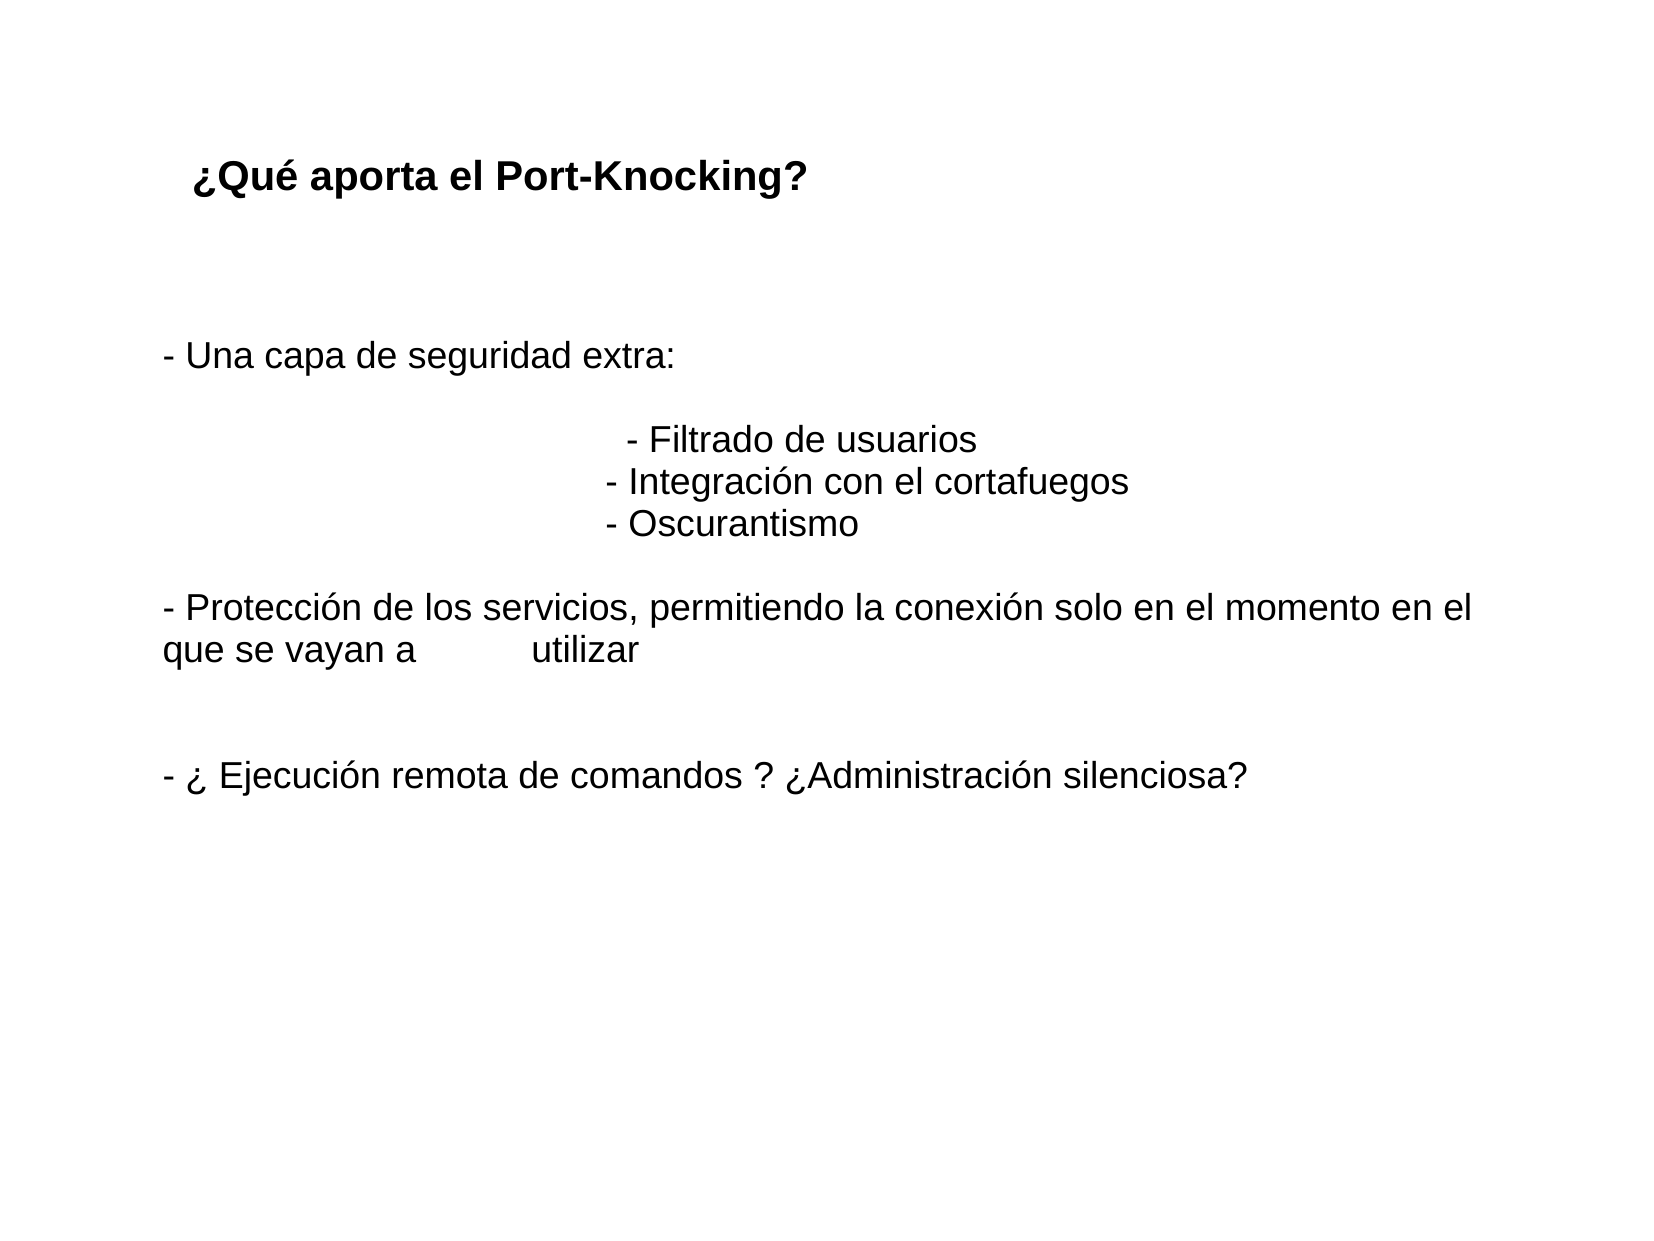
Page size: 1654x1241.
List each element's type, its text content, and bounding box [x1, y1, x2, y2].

text_box ¿Qué aporta el Port-Knocking? [177, 145, 1329, 214]
text_box - Una capa de seguridad extra: - Filtrado de usuarios - Integración con el cortafuegos - Oscurantismo - Protección de los servicios, permitiendo la conexión solo en el momento en el que se vayan a utilizar - ¿ Ejecución remota de comandos ? ¿Administración silenciosa? [147, 285, 1506, 1002]
